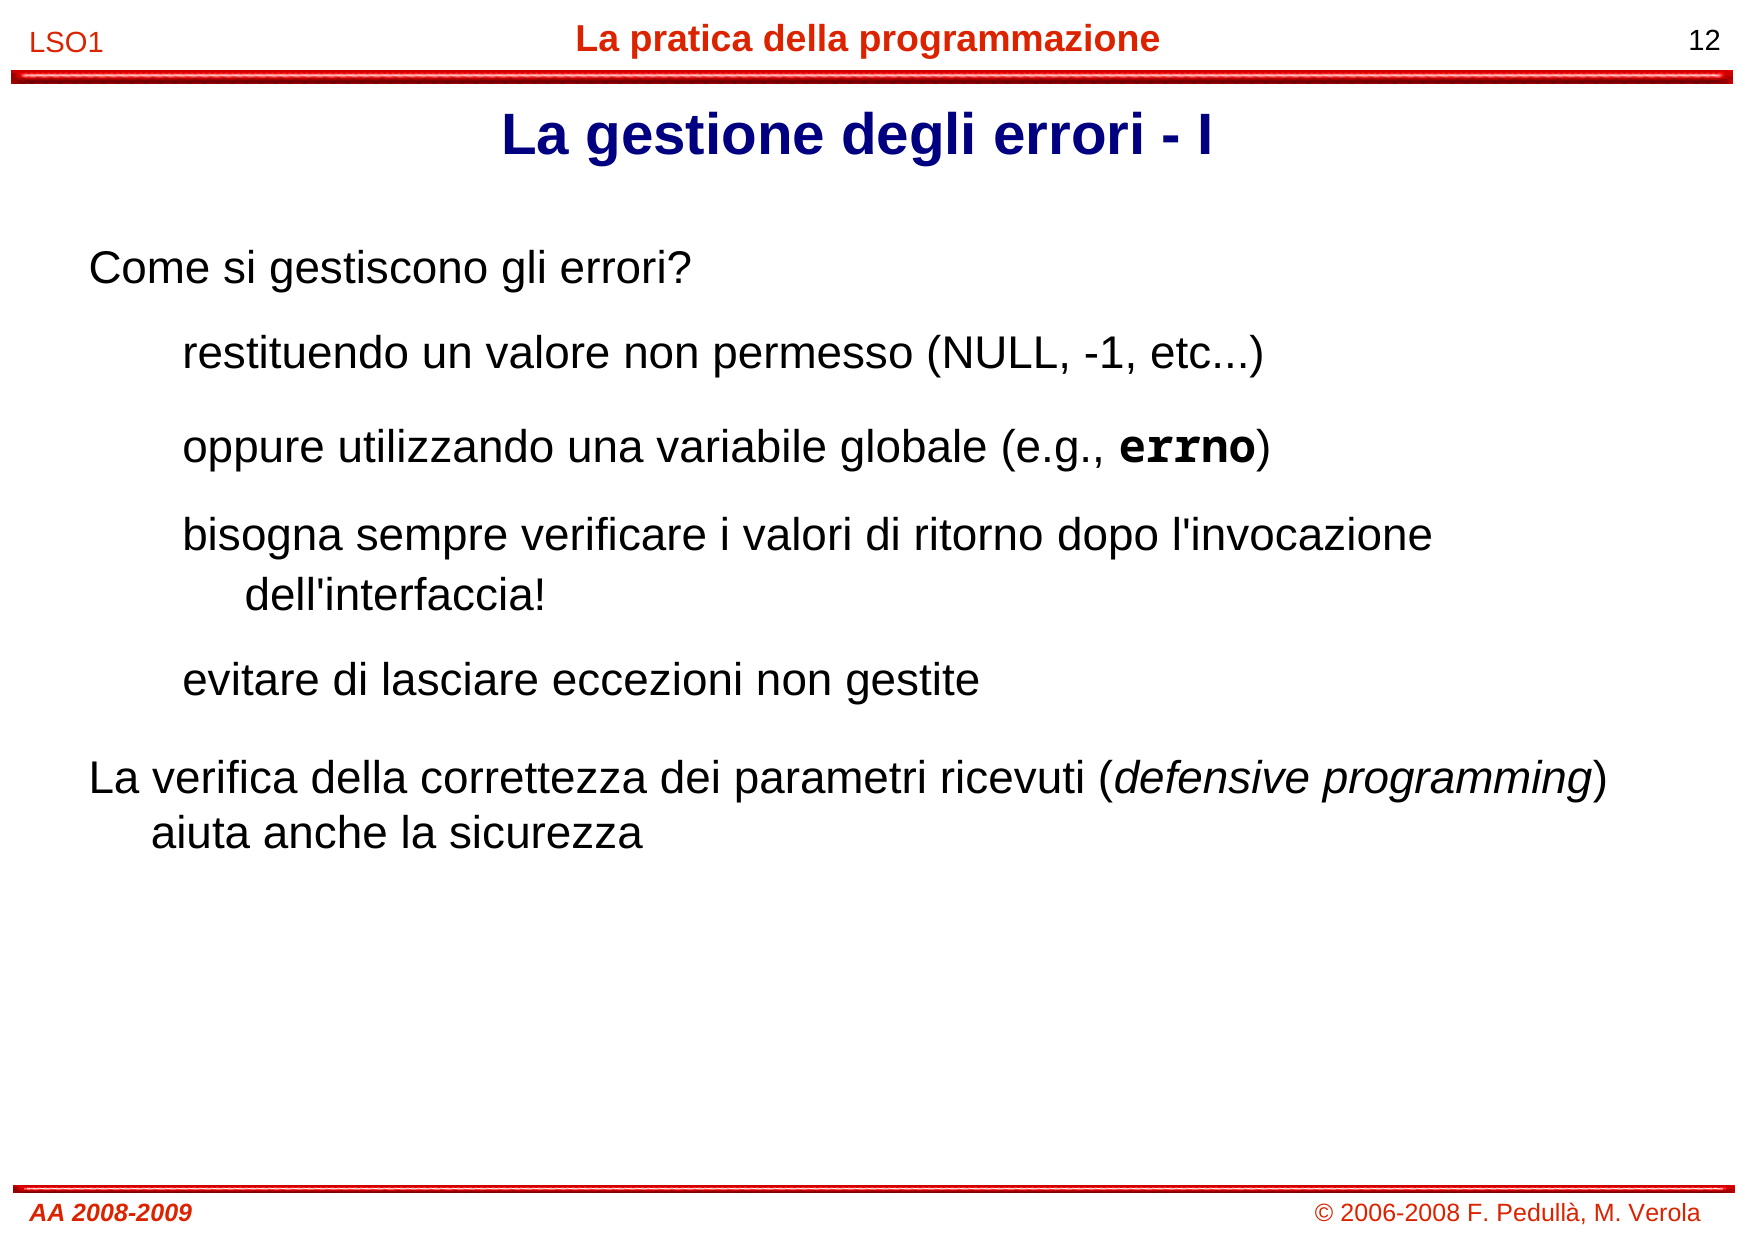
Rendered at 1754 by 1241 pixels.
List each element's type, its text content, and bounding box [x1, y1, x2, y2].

text_box La gestione degli errori - I [386, 98, 1330, 187]
picture [13, 1185, 1735, 1193]
list Come si gestiscono gli errori? restituendo un valore non permesso (NULL, -1, etc...) oppure utilizzando una variabile globale (e.g., errno) bisogna sempre verificare i valori di ritorno dopo l'invocazione dell'interfaccia! evitare di lasciare eccezioni non gestite La verifica della correttezza dei parametri ricevuti (defensive programming) aiuta anche la sicurezza [88, 238, 1671, 1094]
picture [11, 70, 1733, 84]
